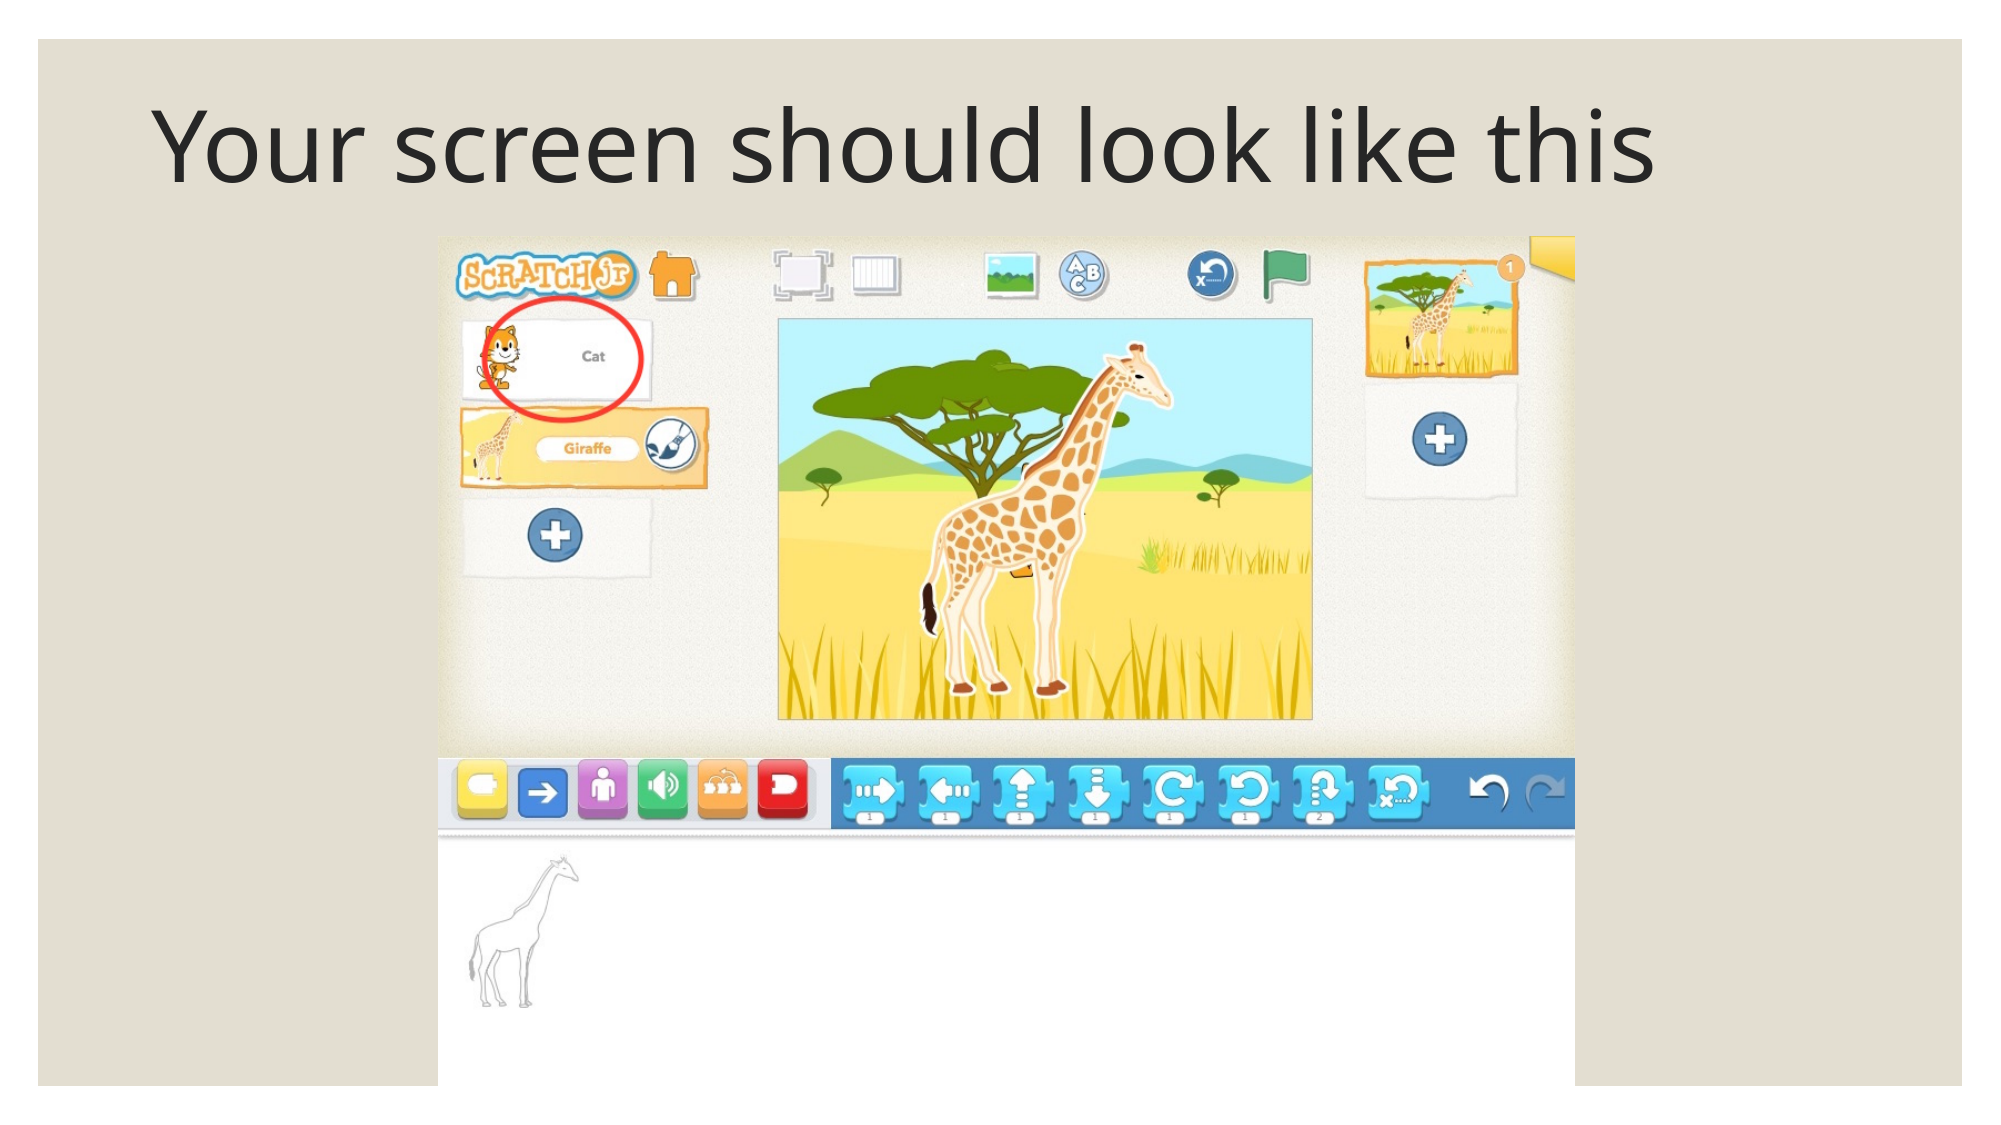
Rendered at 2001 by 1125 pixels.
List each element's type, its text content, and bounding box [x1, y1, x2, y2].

picture [438, 236, 1575, 1089]
title Your screen should look like this [136, 37, 1876, 263]
